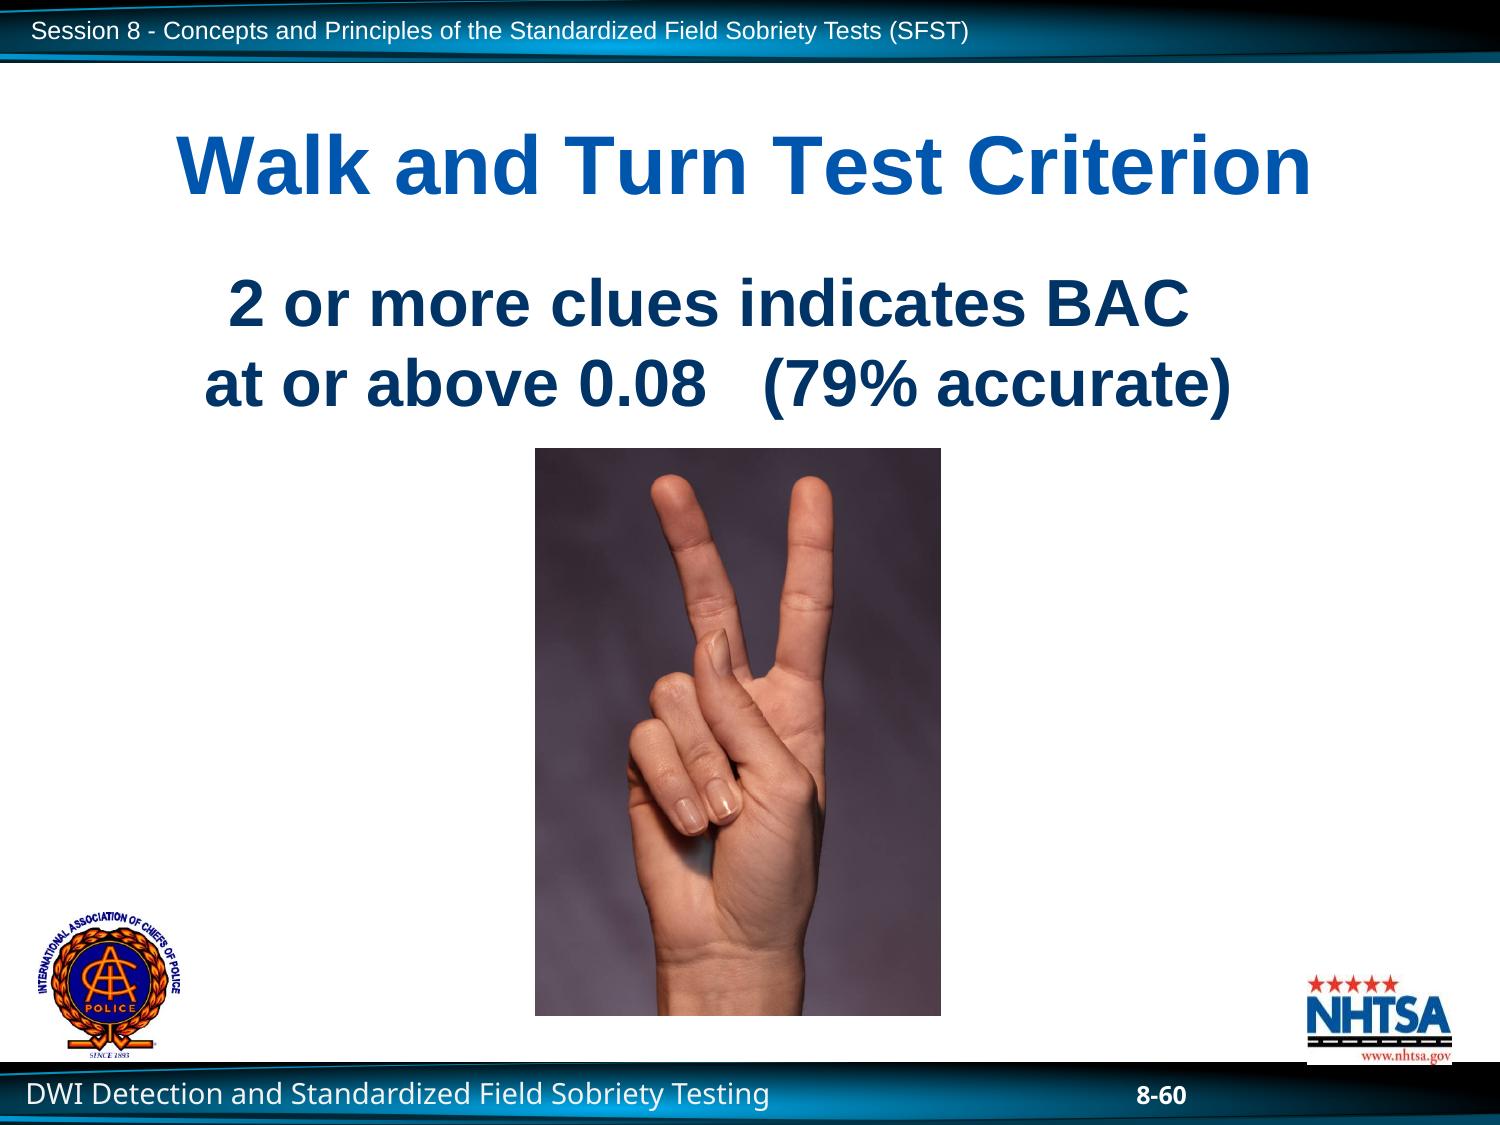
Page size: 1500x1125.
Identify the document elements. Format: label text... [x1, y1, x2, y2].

list 2 or more clues indicates BAC at or above 0.08 (79% accurate) [91, 259, 1409, 980]
picture [535, 448, 941, 1016]
title Walk and Turn Test Criterion [85, 111, 1406, 207]
text_box 8-60 [1121, 1067, 1471, 1125]
